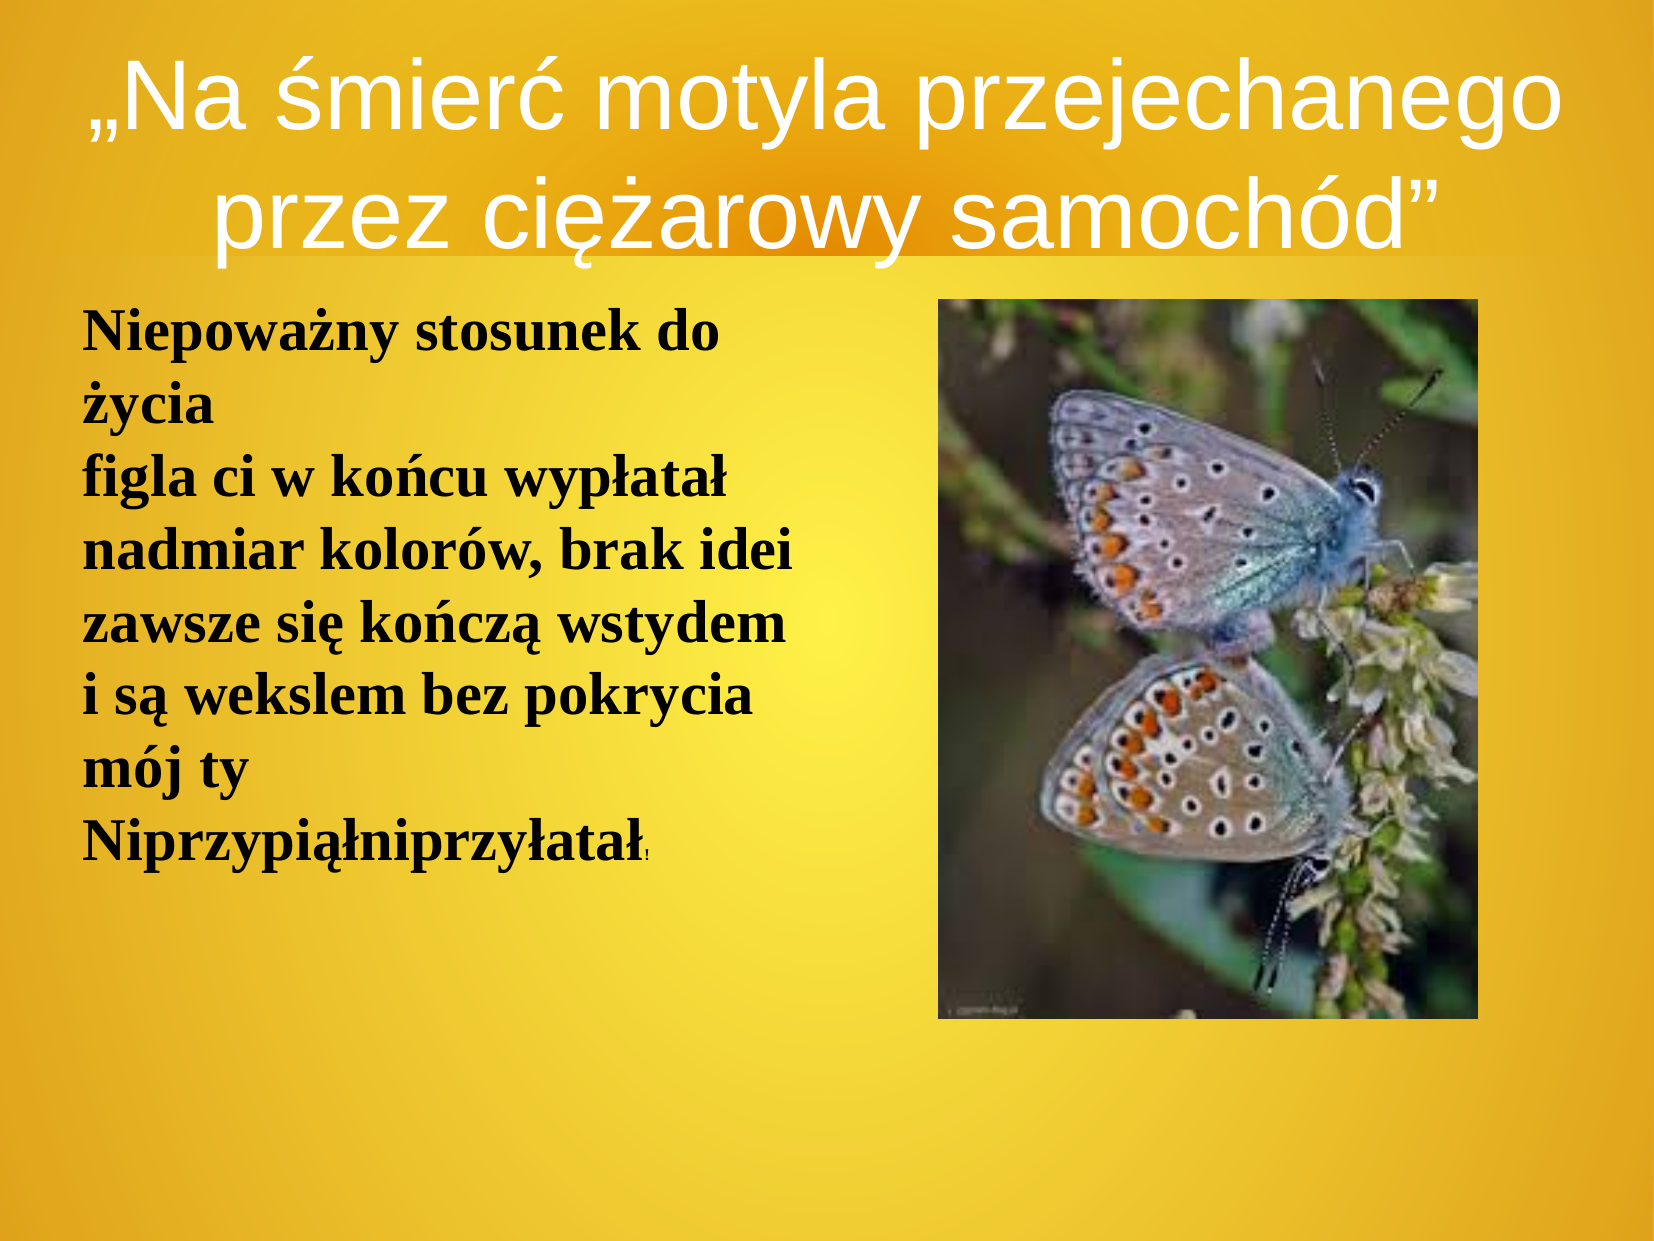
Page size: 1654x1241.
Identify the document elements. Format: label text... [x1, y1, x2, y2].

picture [938, 299, 1478, 1019]
list Niepoważny stosunek do życia figla ci w końcu wypłatał nadmiar kolorów, brak idei zawsze się kończą wstydem i są wekslem bez pokrycia mój ty Niprzypiąłniprzyłatał! [82, 290, 809, 1010]
title „Na śmierć motyla przejechanego przez ciężarowy samochód” [82, 38, 1571, 261]
